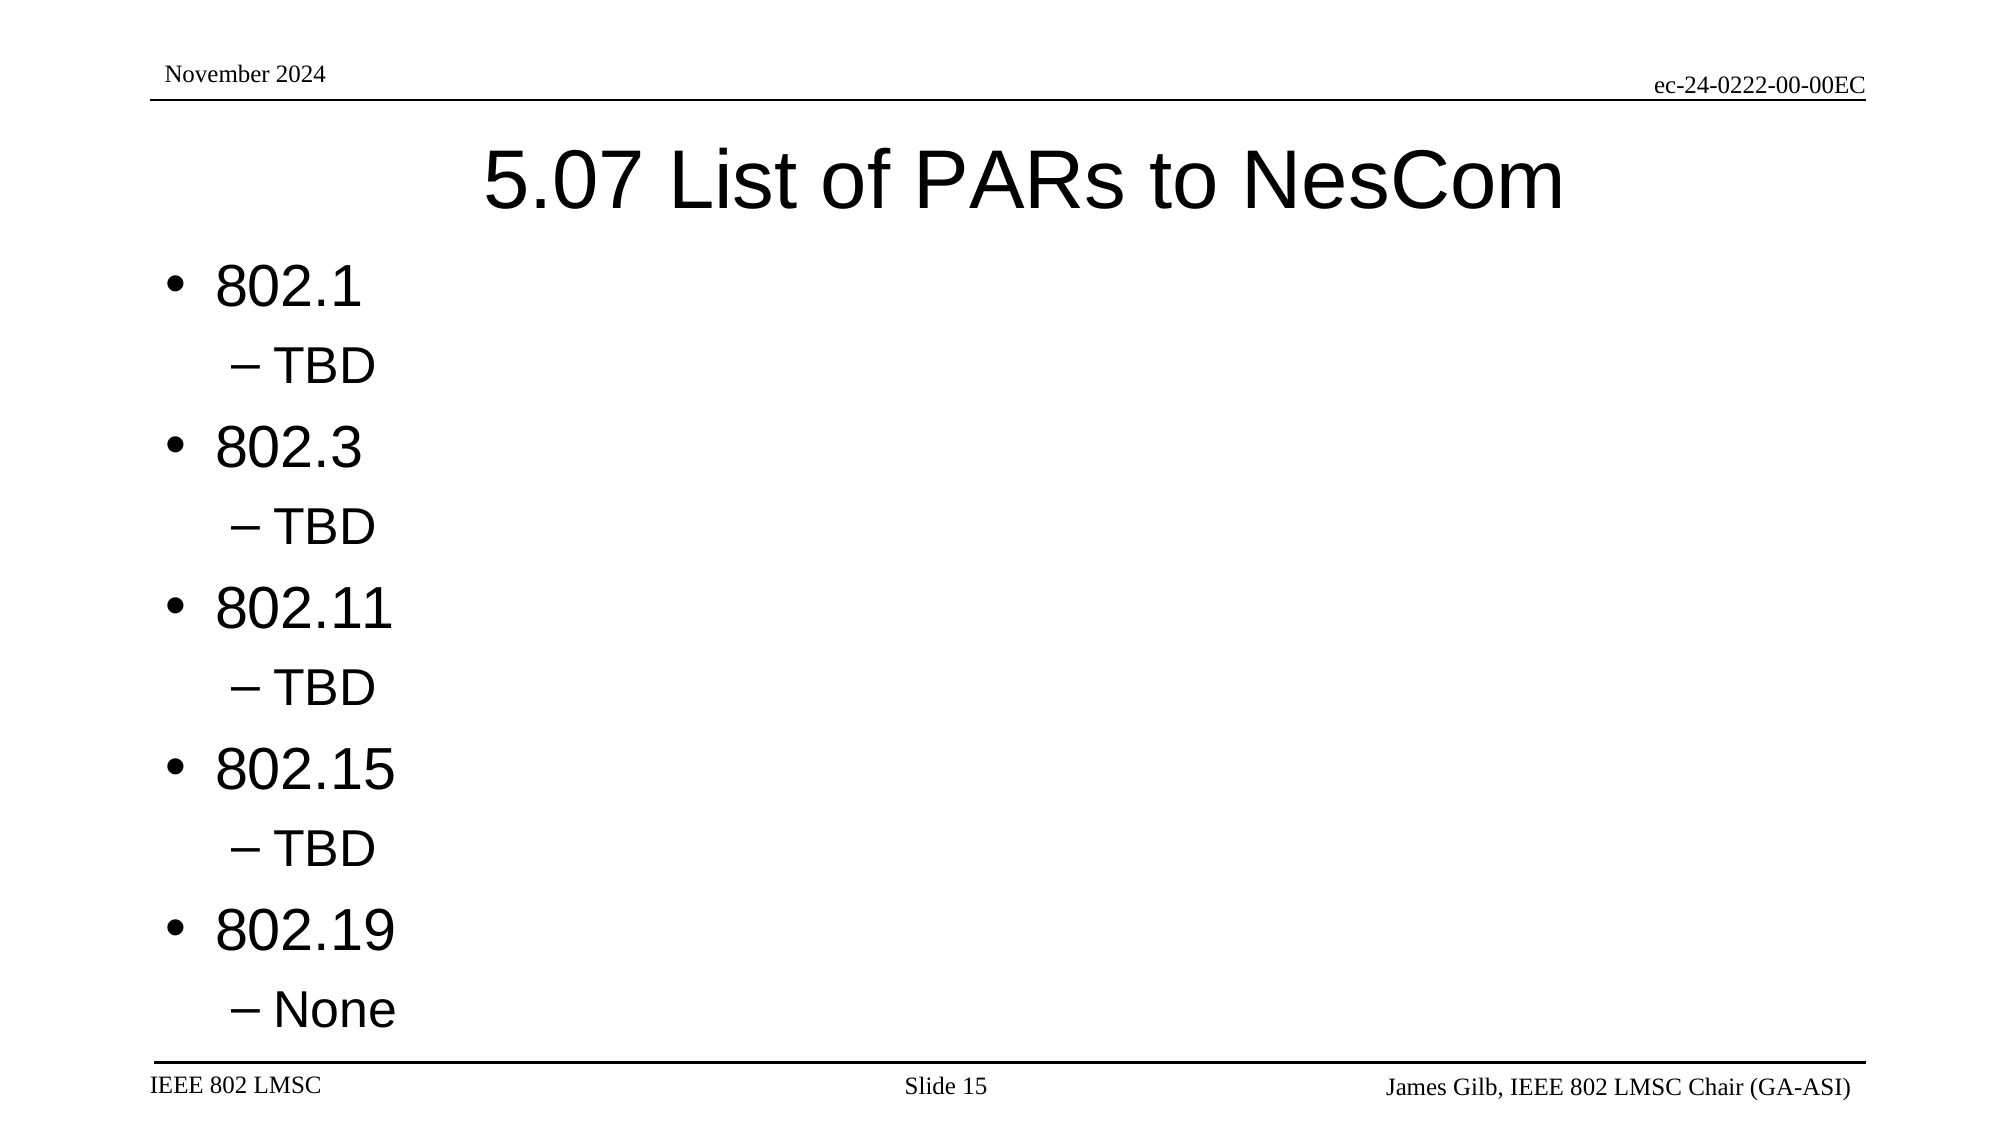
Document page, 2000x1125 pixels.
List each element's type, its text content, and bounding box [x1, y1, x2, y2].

list 802.1 TBD 802.3 TBD 802.11 TBD 802.15 TBD 802.19 None [149, 239, 1900, 1051]
title 5.07 List of PARs to NesCom [150, 112, 1900, 238]
